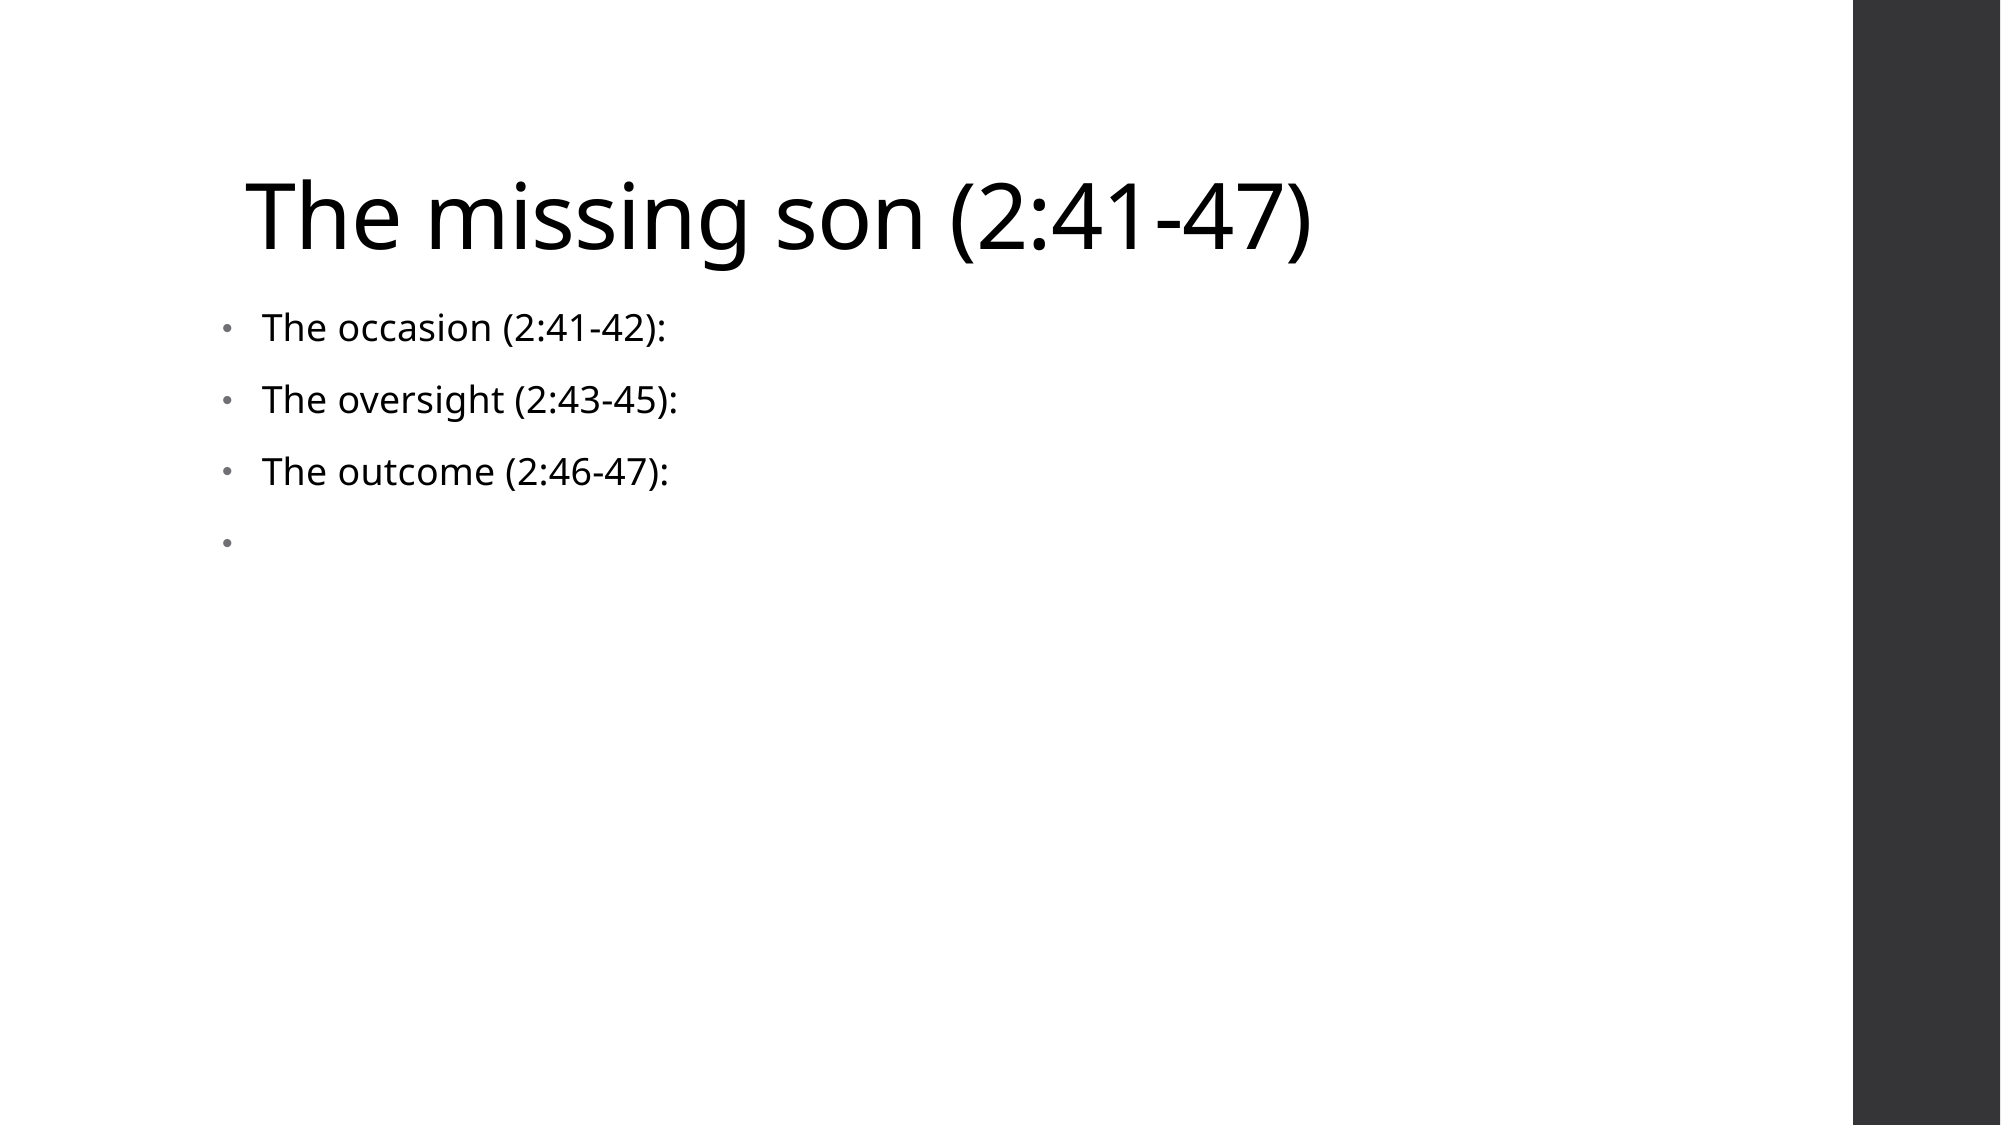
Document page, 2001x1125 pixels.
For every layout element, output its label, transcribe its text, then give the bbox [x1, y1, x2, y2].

list The occasion (2:41-42): The oversight (2:43-45): The outcome (2:46-47): [206, 299, 1617, 1014]
title The missing son (2:41-47) [206, 60, 1797, 278]
